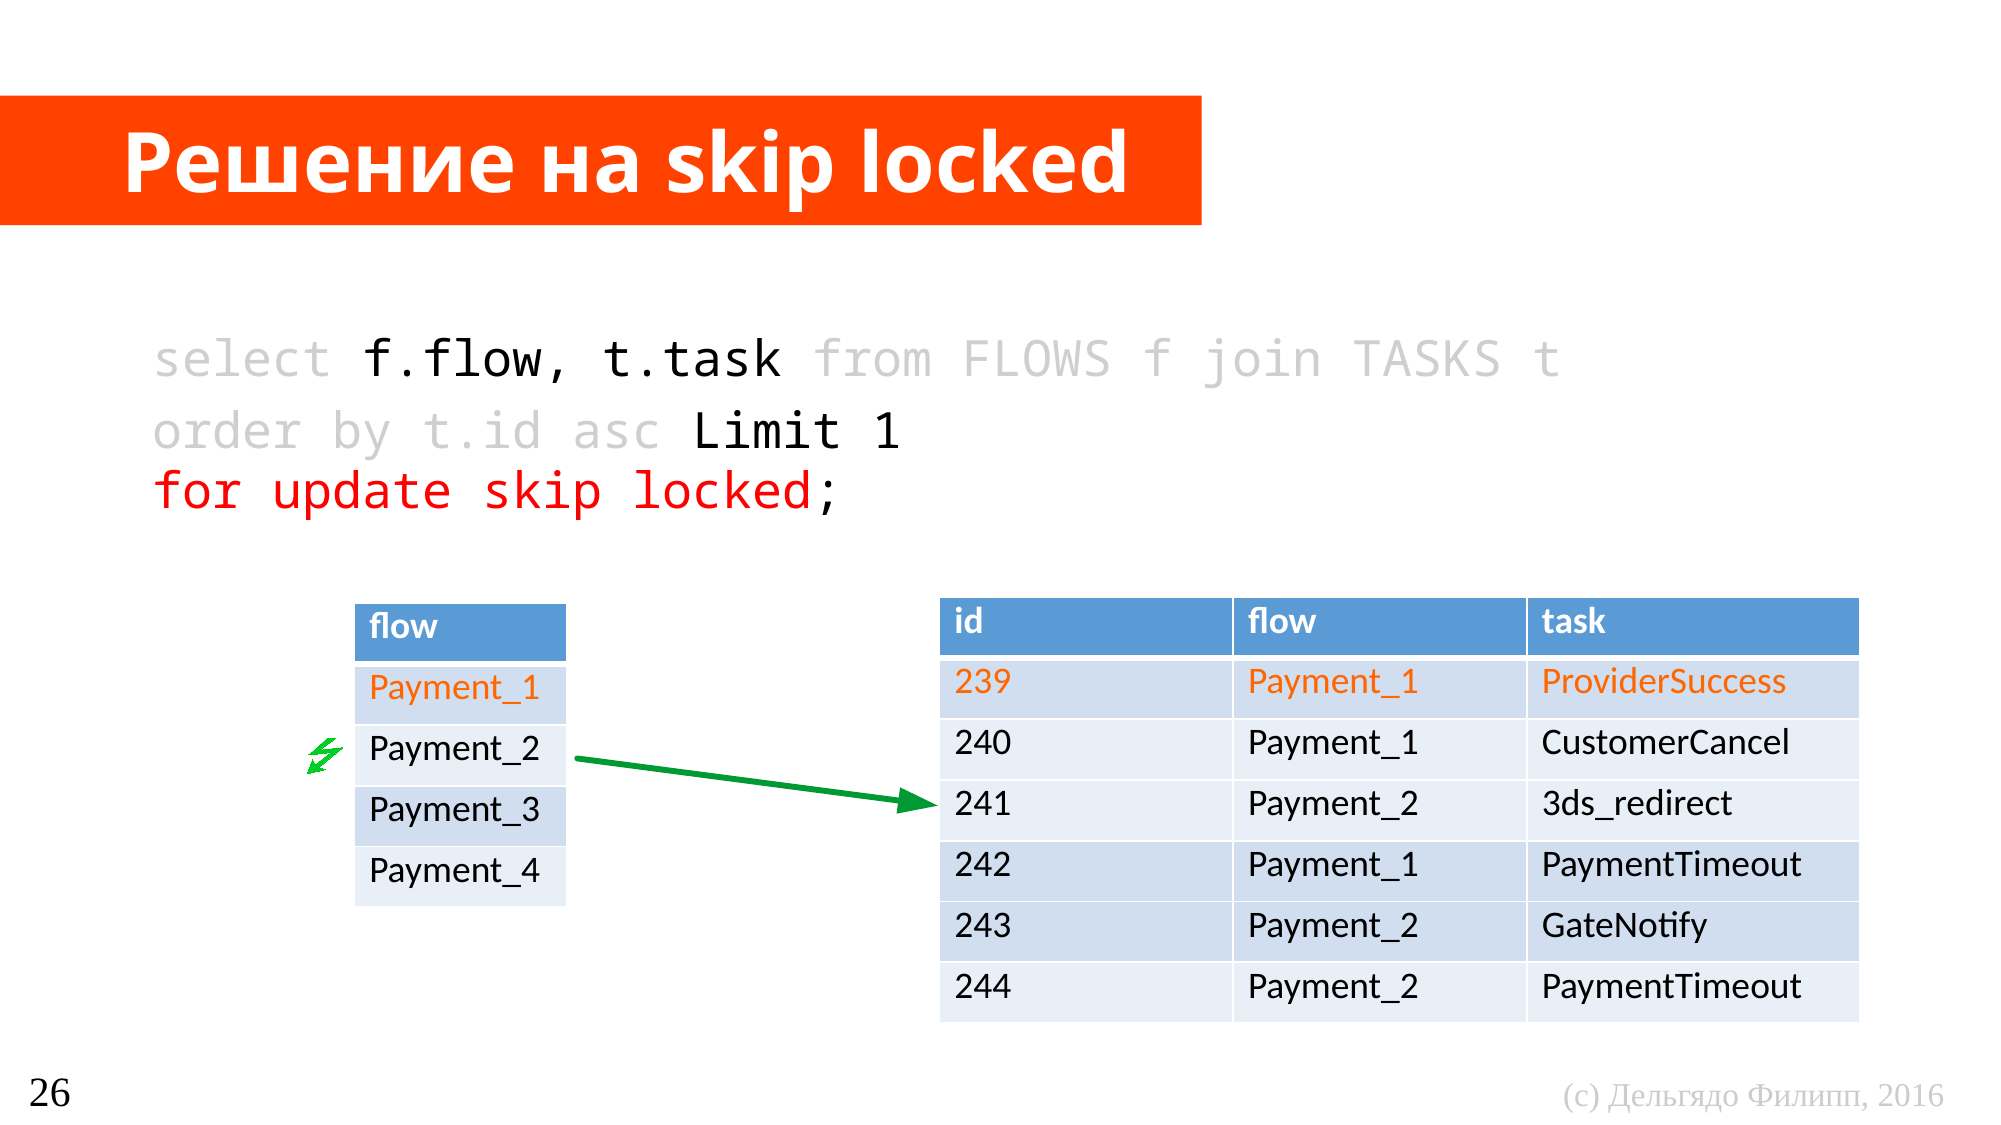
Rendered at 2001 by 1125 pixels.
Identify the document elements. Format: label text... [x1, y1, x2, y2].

table_cell Payment_4 [355, 847, 566, 906]
table_header id [940, 598, 1232, 655]
table_header flow [1234, 598, 1526, 655]
table_cell Payment_1 [1234, 661, 1526, 718]
table_cell 242 [940, 842, 1232, 901]
table_cell ProviderSuccess [1528, 661, 1859, 718]
table_cell GateNotify [1528, 902, 1859, 961]
table_cell 3ds_redirect [1528, 781, 1859, 840]
table_cell Payment_2 [1234, 963, 1526, 1022]
text_box select f.flow, t.task from FLOWS f join TASKS t order by t.id asc Limit 1 for update skip locked; [137, 318, 1843, 527]
table_cell 243 [940, 902, 1232, 961]
table_header flow [355, 604, 566, 661]
table_cell Payment_2 [355, 726, 566, 785]
table_cell Payment_1 [1234, 842, 1526, 901]
table_cell 241 [940, 781, 1232, 840]
text_box [307, 738, 343, 774]
table_cell 240 [940, 720, 1232, 779]
table_cell PaymentTimeout [1528, 842, 1859, 901]
table_cell Payment_2 [1234, 902, 1526, 961]
table_header task [1528, 598, 1859, 655]
table_cell CustomerCancel [1528, 720, 1859, 779]
table_cell PaymentTimeout [1528, 963, 1859, 1022]
table_cell 244 [940, 963, 1232, 1022]
table_cell Payment_3 [355, 787, 566, 846]
table_cell Payment_1 [1234, 720, 1526, 779]
table_cell Payment_2 [1234, 781, 1526, 840]
table_cell 239 [940, 661, 1232, 718]
title Решение на skip locked [0, 95, 1202, 226]
table_cell Payment_1 [355, 667, 566, 724]
